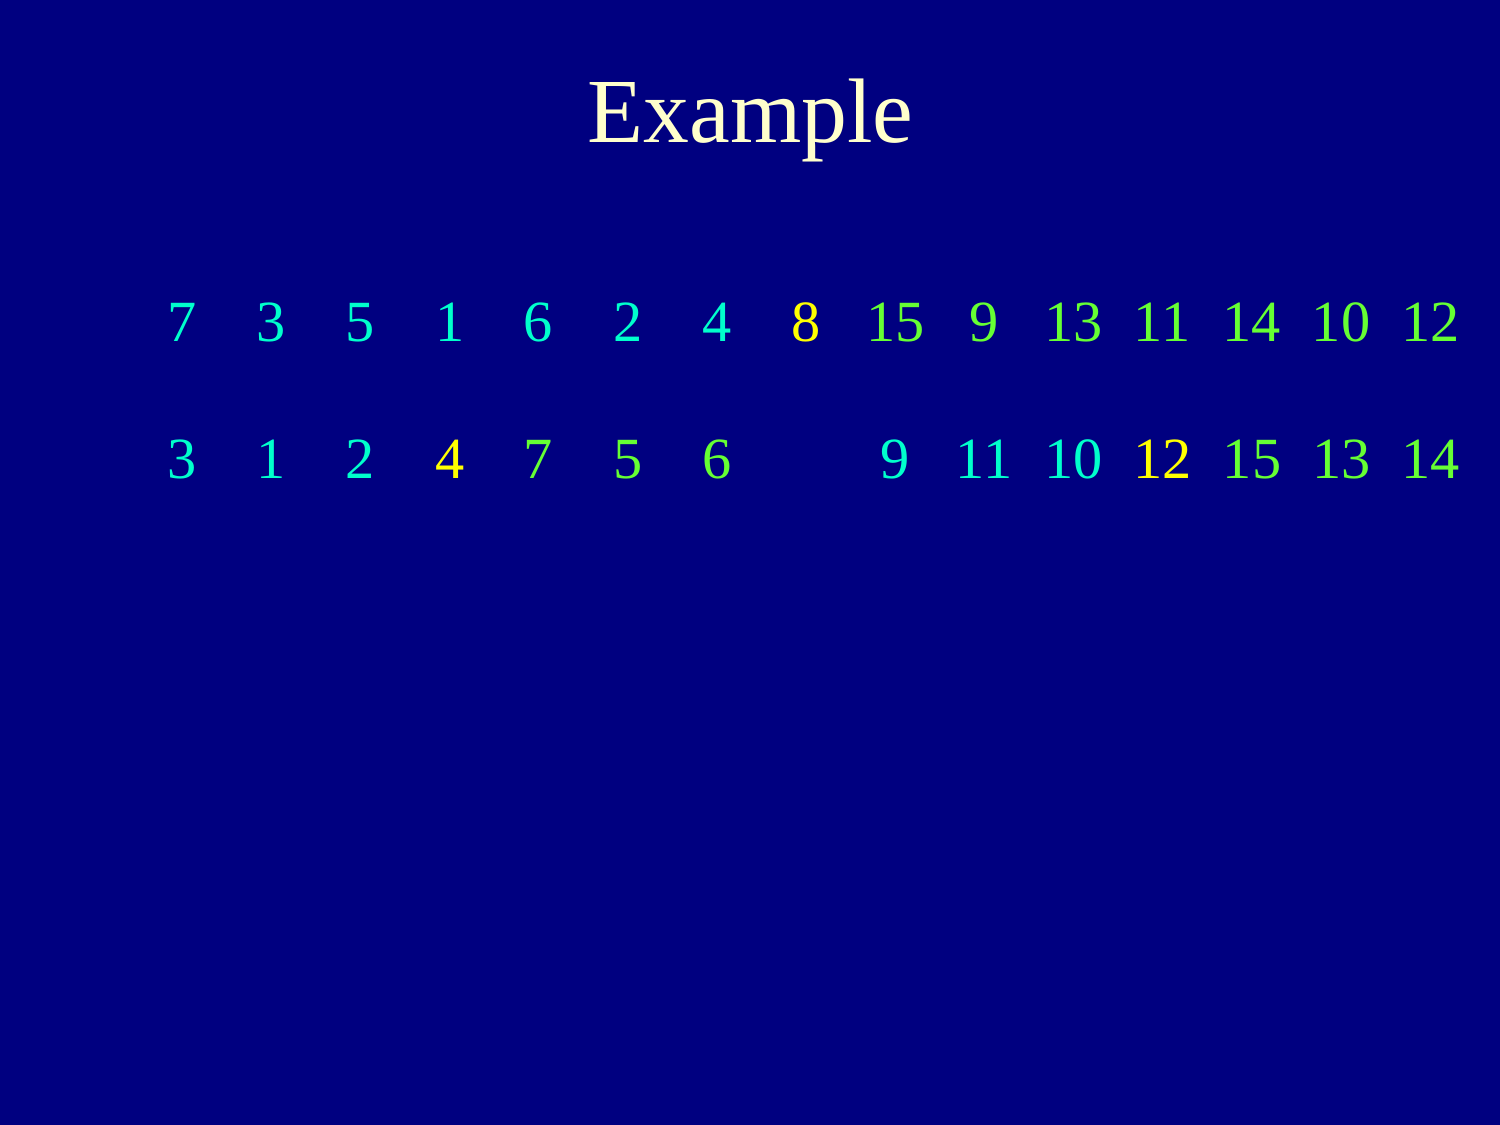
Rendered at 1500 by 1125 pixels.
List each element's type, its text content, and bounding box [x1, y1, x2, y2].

table_header 4 [405, 413, 494, 500]
table_header 7 [494, 413, 583, 500]
table_header 8 [761, 275, 851, 362]
table_header 13 [1029, 275, 1118, 362]
table_header 14 [1207, 275, 1297, 362]
table_header 11 [940, 413, 1029, 500]
table_header 2 [316, 413, 405, 500]
table_header 6 [494, 275, 583, 362]
table_header 12 [1119, 413, 1207, 500]
table_header 4 [673, 275, 761, 362]
title Example [22, 43, 1480, 169]
table_header 15 [851, 275, 940, 362]
table_header 7 [137, 275, 227, 362]
table_header 1 [405, 275, 494, 362]
table_header 3 [137, 413, 227, 500]
table_header 10 [1029, 413, 1119, 500]
table_header 1 [227, 413, 316, 500]
table_header 10 [1297, 275, 1386, 362]
table_header 2 [583, 275, 673, 362]
table_header 9 [851, 413, 940, 500]
table_header 15 [1207, 413, 1297, 500]
table_header 6 [673, 413, 761, 500]
table_header 9 [940, 275, 1029, 362]
table_header 5 [583, 413, 673, 500]
table_header 12 [1386, 275, 1475, 362]
table_header 5 [316, 275, 405, 362]
table_header 13 [1297, 413, 1386, 500]
table_header 14 [1386, 413, 1475, 500]
table_header 3 [227, 275, 316, 362]
table_header 11 [1118, 275, 1207, 362]
